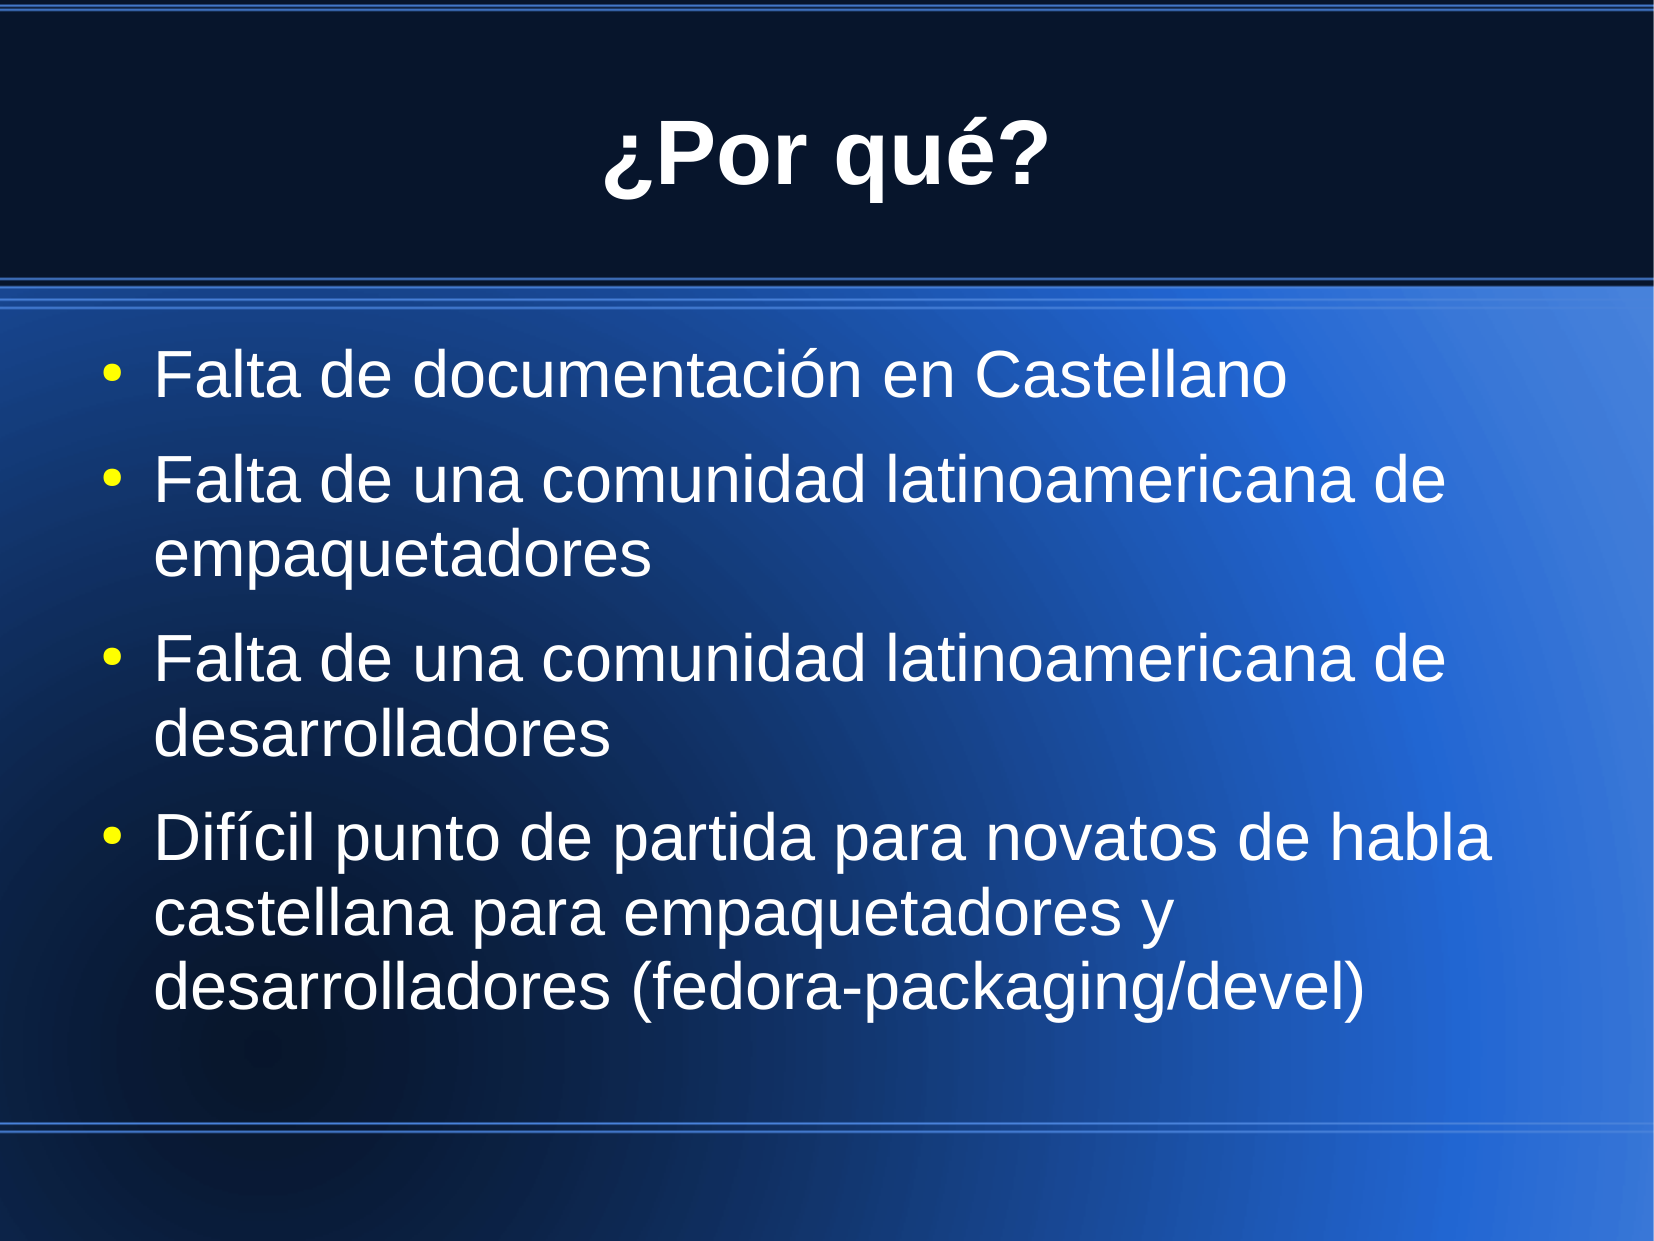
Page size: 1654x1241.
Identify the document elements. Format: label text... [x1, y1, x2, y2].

picture [0, 0, 1654, 1241]
list Falta de documentación en Castellano Falta de una comunidad latinoamericana de empaquetadores Falta de una comunidad latinoamericana de desarrolladores Difícil punto de partida para novatos de habla castellana para empaquetadores y desarrolladores (fedora-packaging/devel) [82, 337, 1571, 1040]
title ¿Por qué? [82, 49, 1571, 257]
